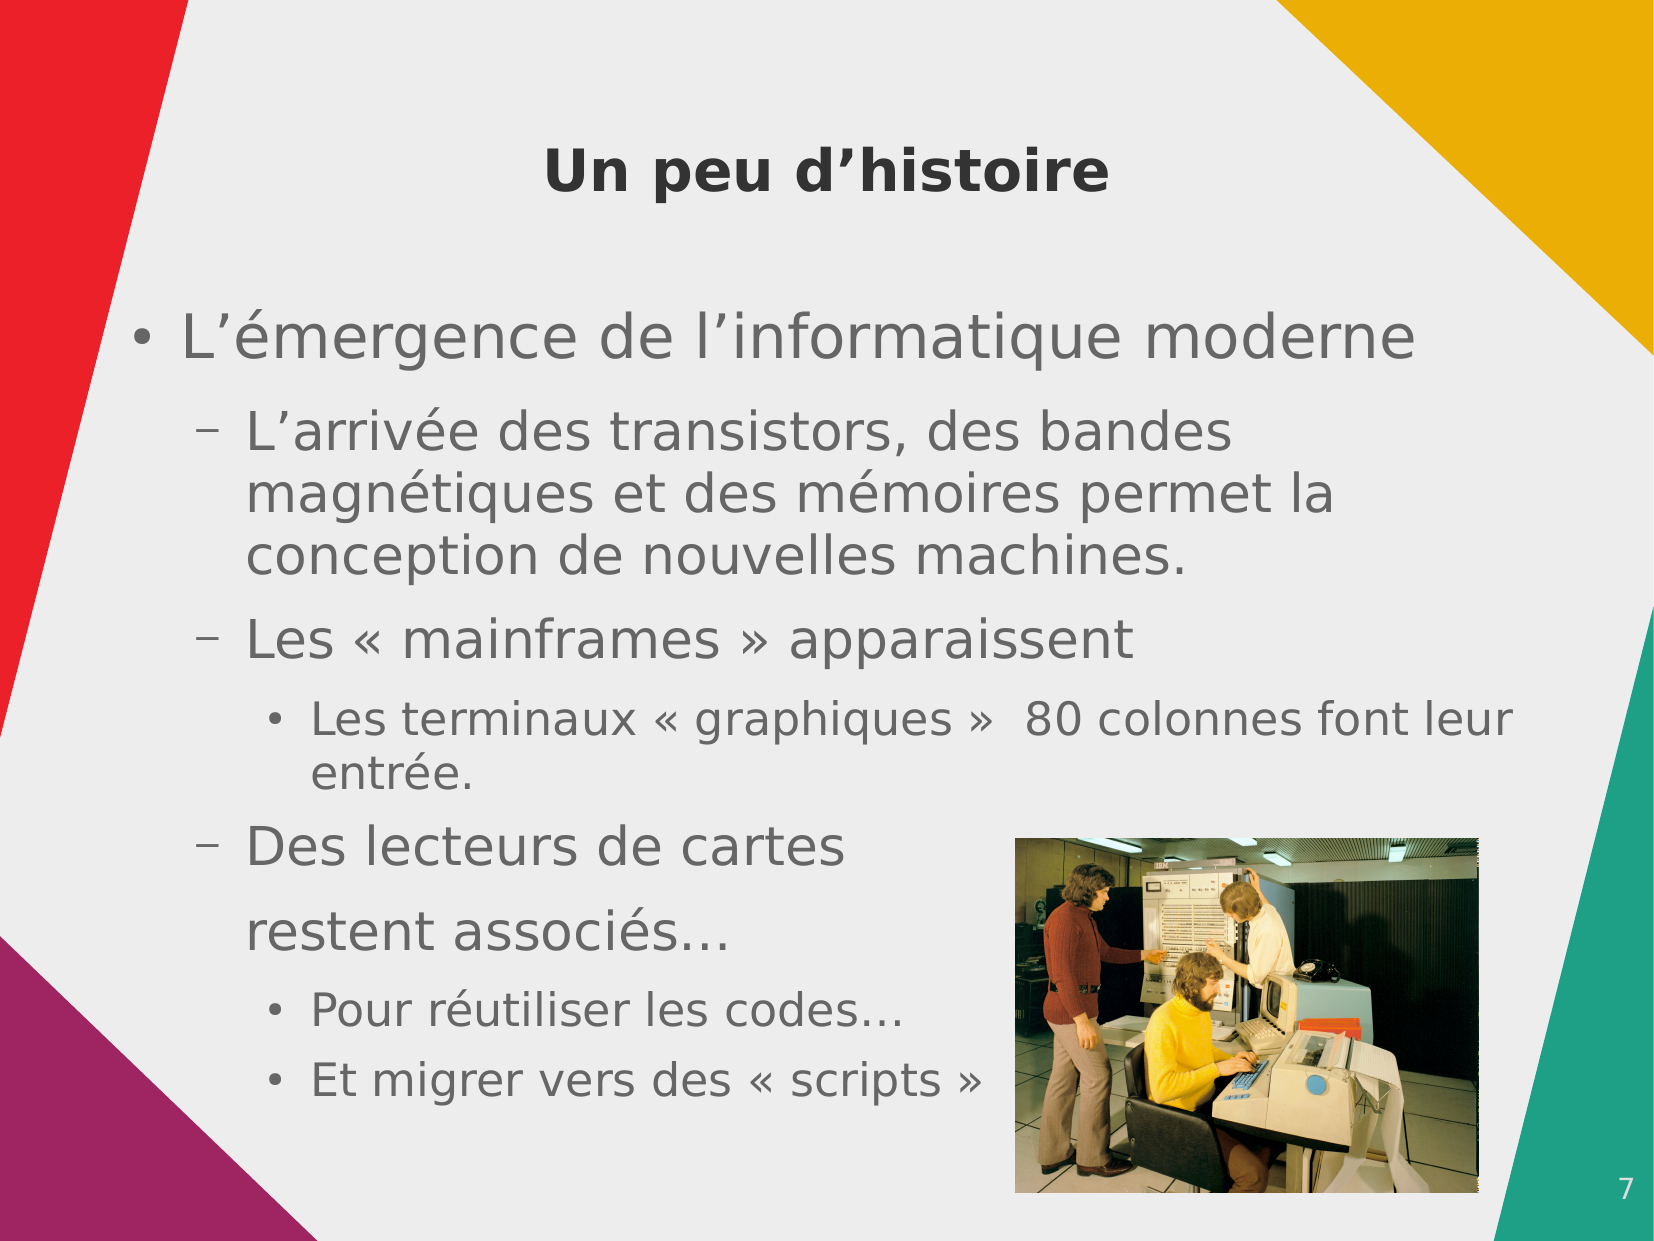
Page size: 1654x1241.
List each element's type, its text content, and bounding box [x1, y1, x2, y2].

list L’émergence de l’informatique moderne L’arrivée des transistors, des bandes magnétiques et des mémoires permet la conception de nouvelles machines. Les « mainframes » apparaissent Les terminaux « graphiques » 80 colonnes font leur entrée. Des lecteurs de cartes restent associés… Pour réutiliser les codes… Et migrer vers des « scripts » [114, 302, 1539, 1111]
picture [1015, 838, 1479, 1193]
title Un peu d’histoire [114, 73, 1539, 271]
